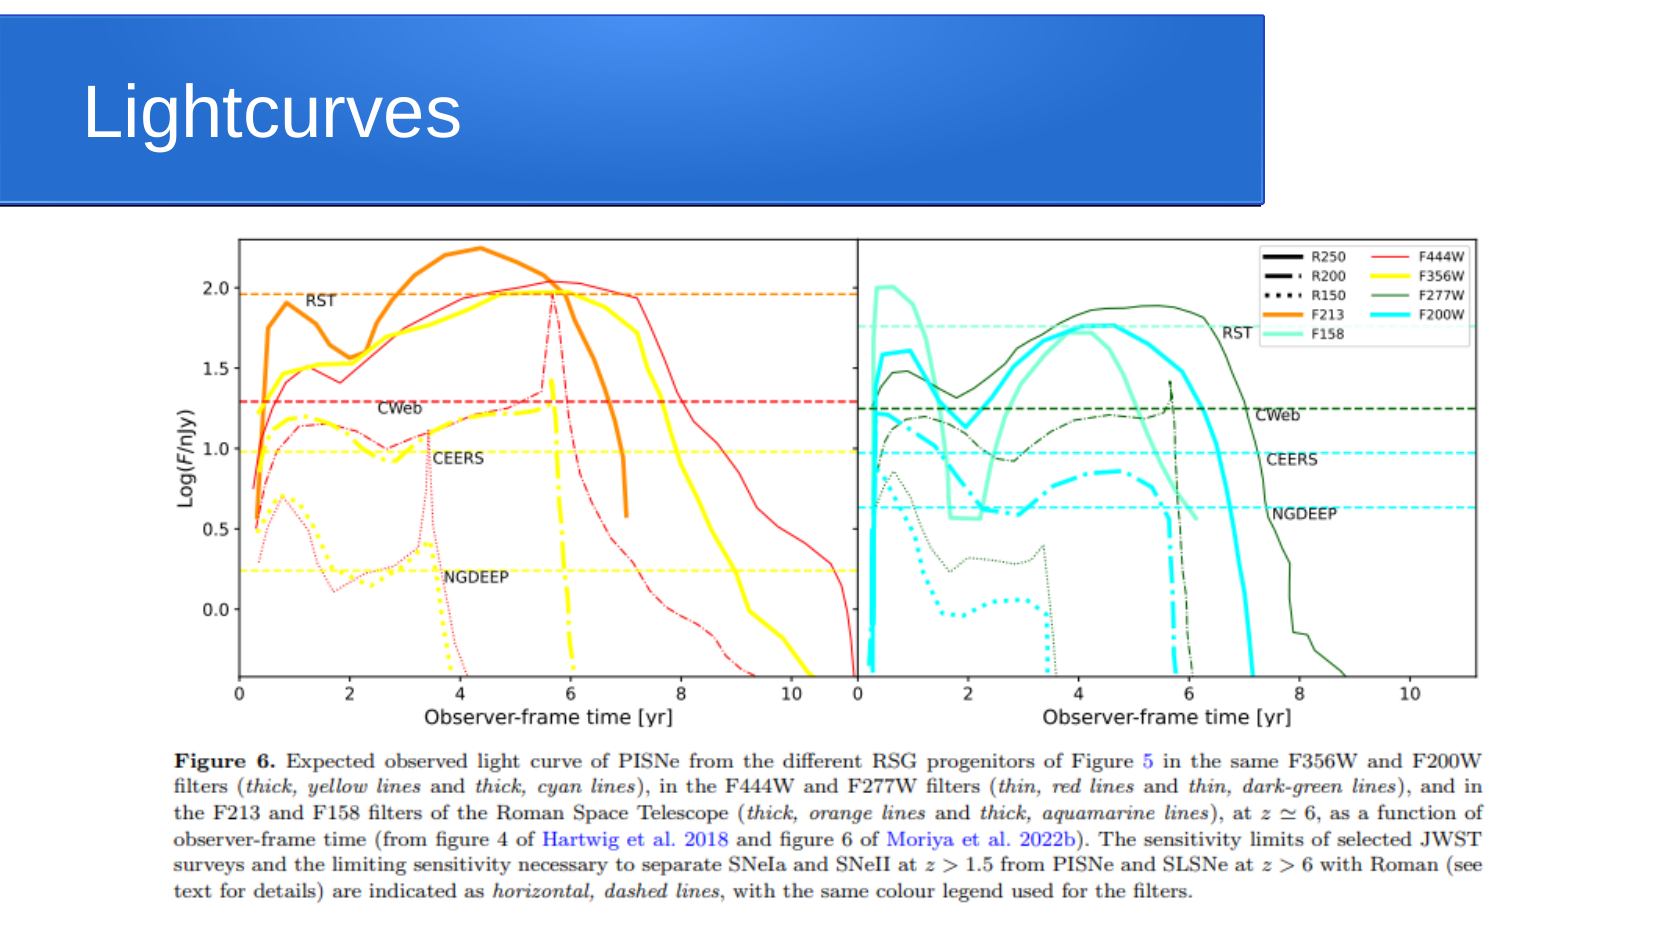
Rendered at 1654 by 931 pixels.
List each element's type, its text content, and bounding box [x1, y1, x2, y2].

picture [138, 222, 1516, 916]
title Lightcurves [82, 35, 1235, 189]
